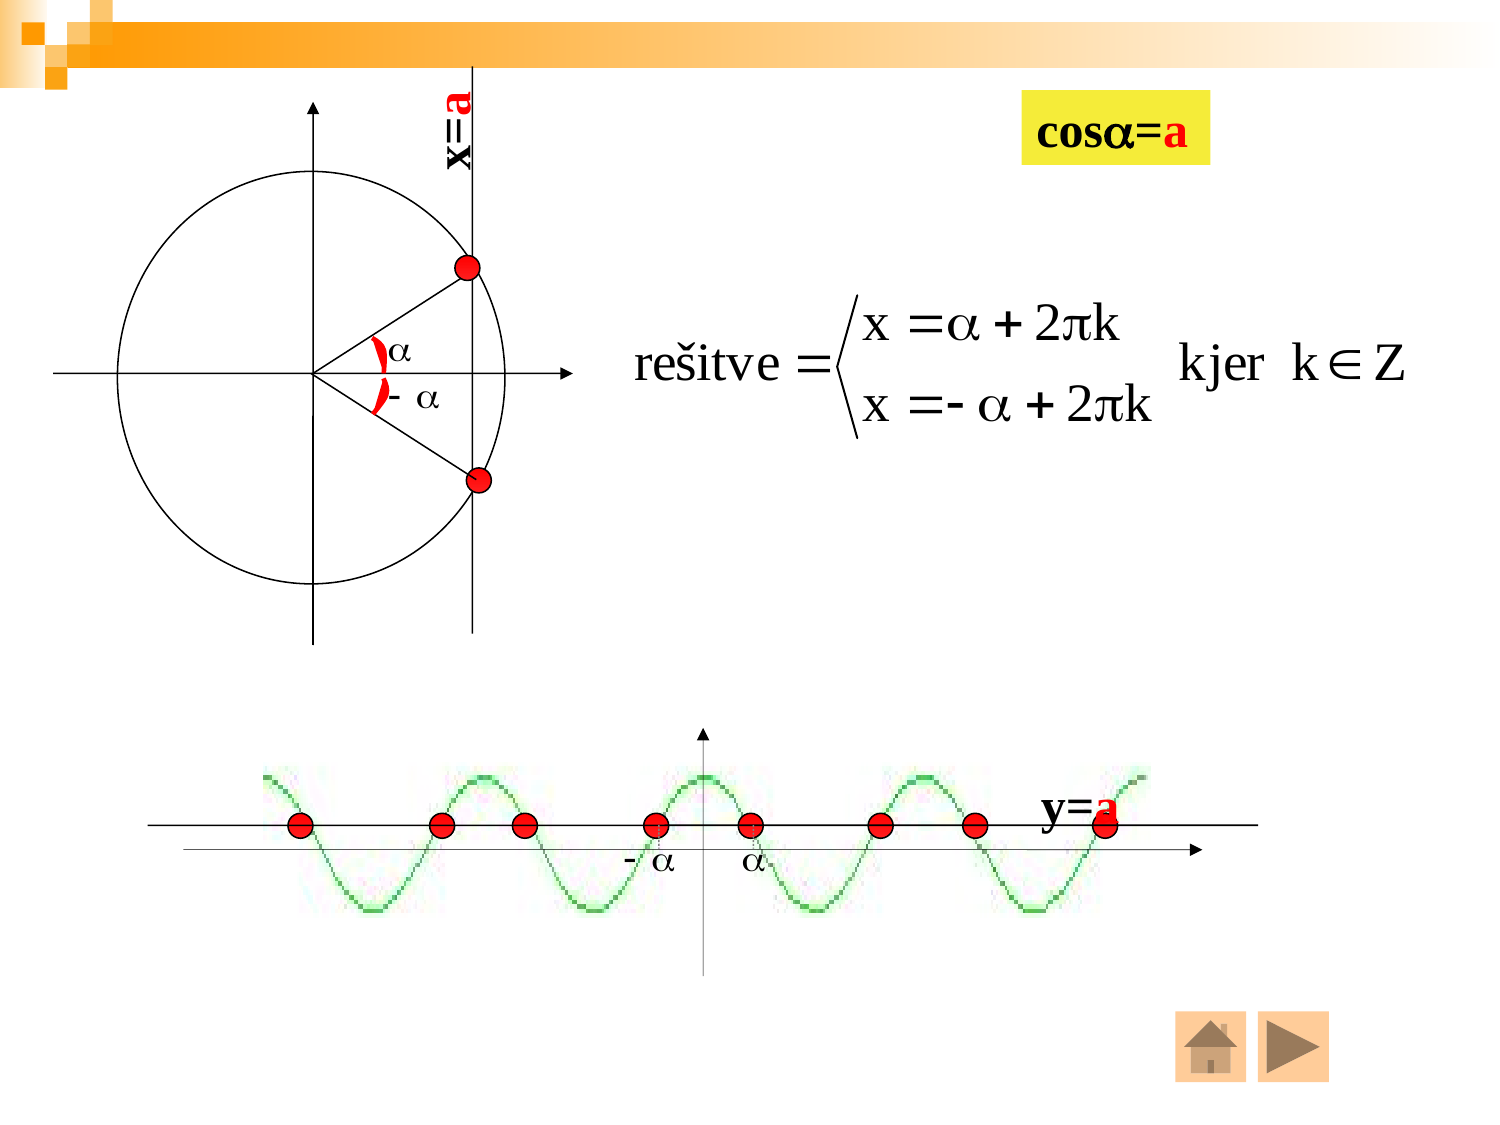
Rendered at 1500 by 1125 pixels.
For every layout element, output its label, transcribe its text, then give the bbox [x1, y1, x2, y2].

picture [383, 337, 419, 369]
text_box [643, 827, 669, 839]
text_box [962, 813, 988, 824]
text_box y=a [1026, 765, 1258, 841]
text_box [738, 827, 764, 839]
text_box [288, 827, 313, 839]
text_box [512, 813, 538, 824]
text_box [962, 827, 988, 839]
chart [620, 848, 684, 882]
picture [704, 827, 1151, 923]
text_box tg=a [689, 22, 693, 67]
chart [627, 288, 1416, 448]
text_box [868, 827, 893, 839]
text_box [1257, 1011, 1329, 1083]
text_box [1175, 1011, 1247, 1083]
picture [263, 827, 702, 923]
text_box x=a [412, 66, 488, 185]
text_box [288, 813, 313, 824]
text_box [454, 255, 480, 281]
chart [384, 338, 420, 371]
text_box [868, 813, 893, 824]
picture [383, 385, 446, 417]
text_box [429, 813, 455, 824]
picture [263, 693, 1151, 824]
text_box cos=a [1021, 90, 1211, 165]
picture [627, 287, 1415, 446]
chart [383, 385, 448, 419]
chart [738, 848, 774, 882]
text_box [429, 827, 455, 839]
text_box [372, 337, 385, 374]
text_box [466, 467, 492, 493]
text_box [372, 378, 387, 415]
text_box [512, 827, 538, 839]
text_box [643, 813, 669, 824]
text_box [738, 813, 763, 824]
